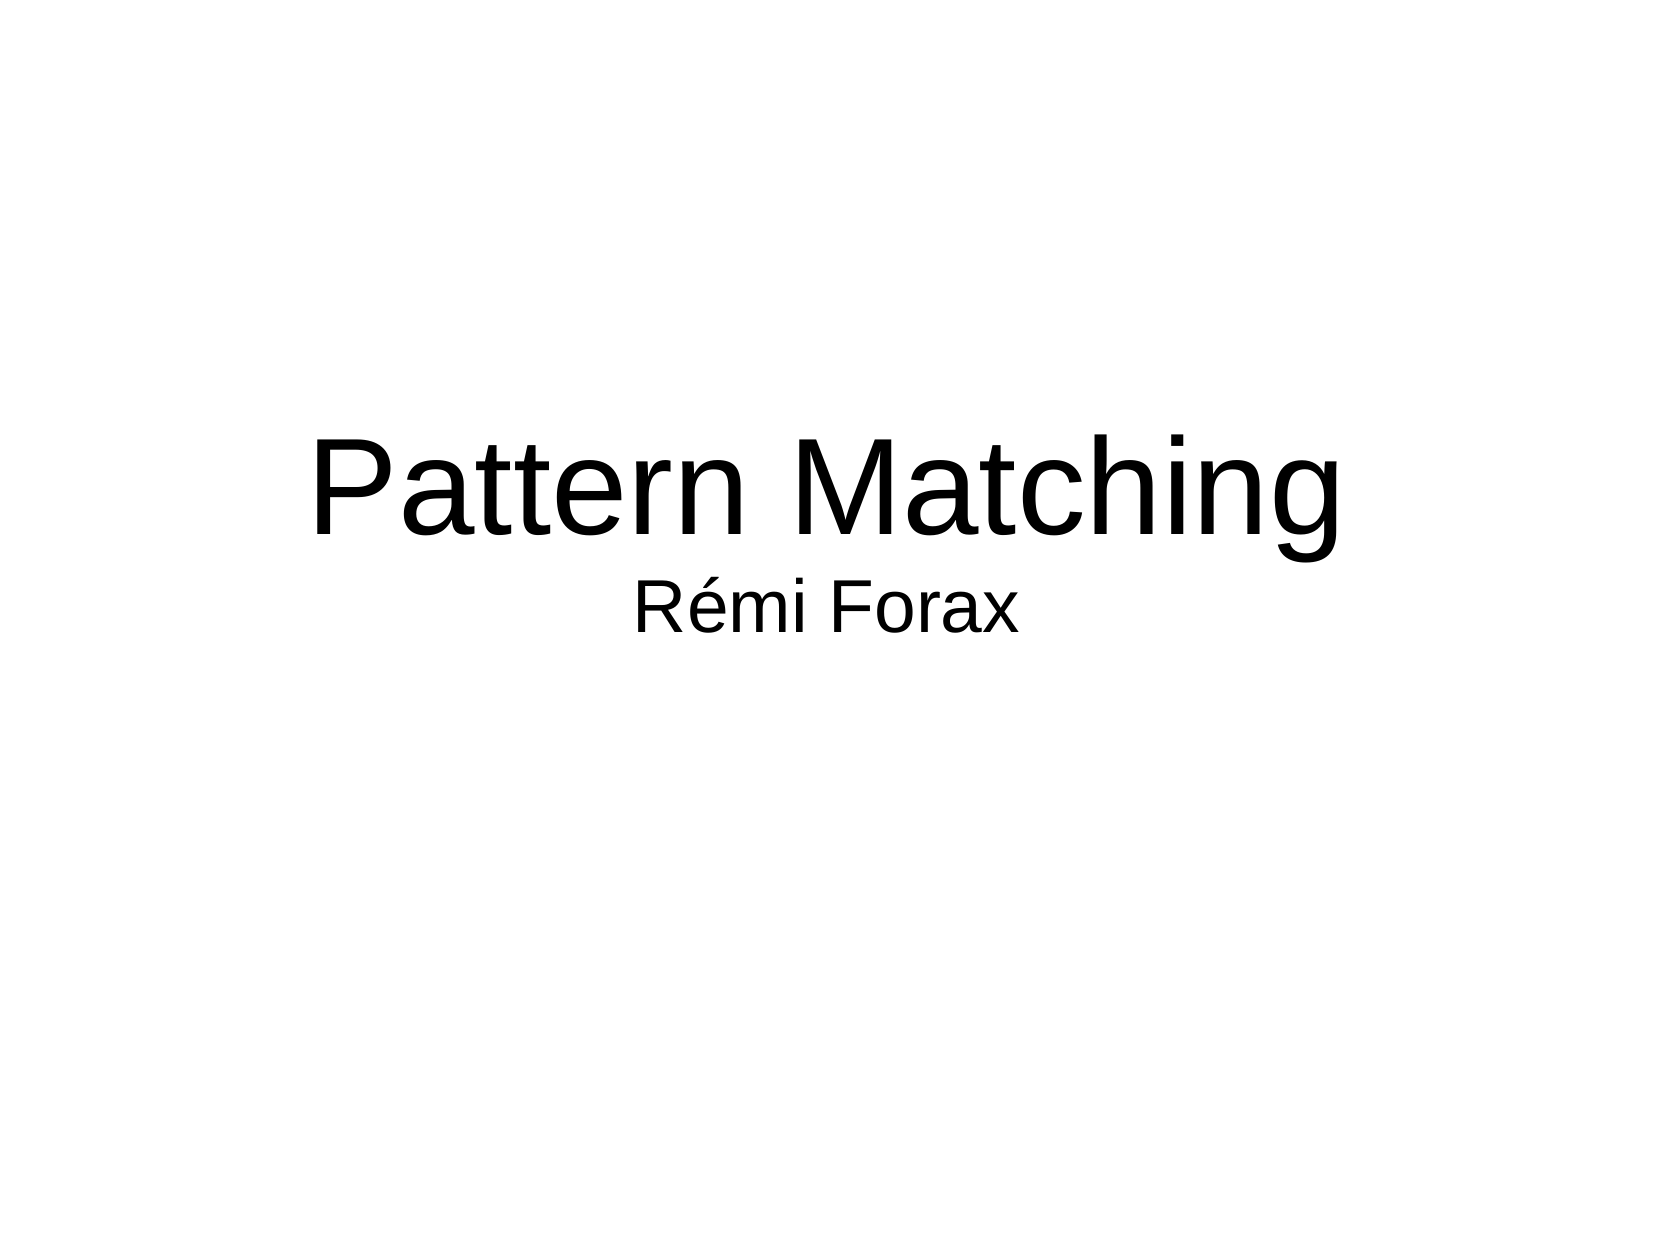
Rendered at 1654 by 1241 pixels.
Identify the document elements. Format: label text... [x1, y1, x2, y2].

subtitle Pattern Matching Rémi Forax [82, 49, 1571, 1010]
